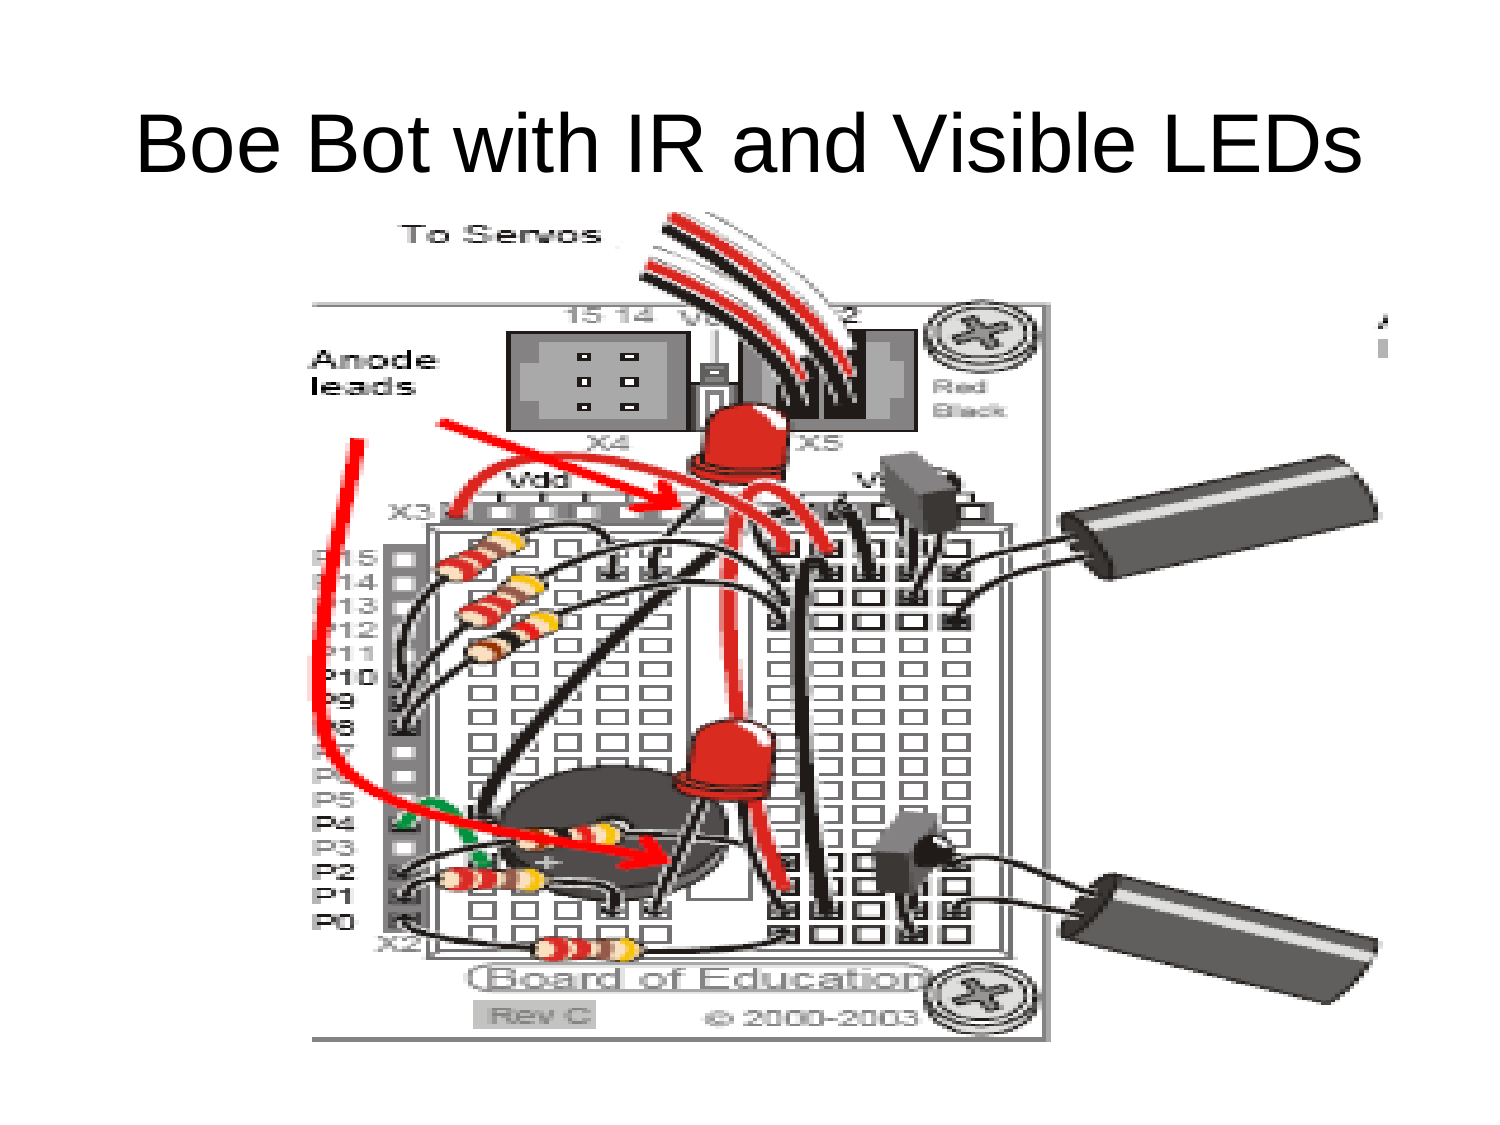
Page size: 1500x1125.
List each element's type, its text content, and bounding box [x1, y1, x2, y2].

picture [137, 233, 1388, 1088]
title Boe Bot with IR and Visible LEDs [75, 45, 1426, 233]
